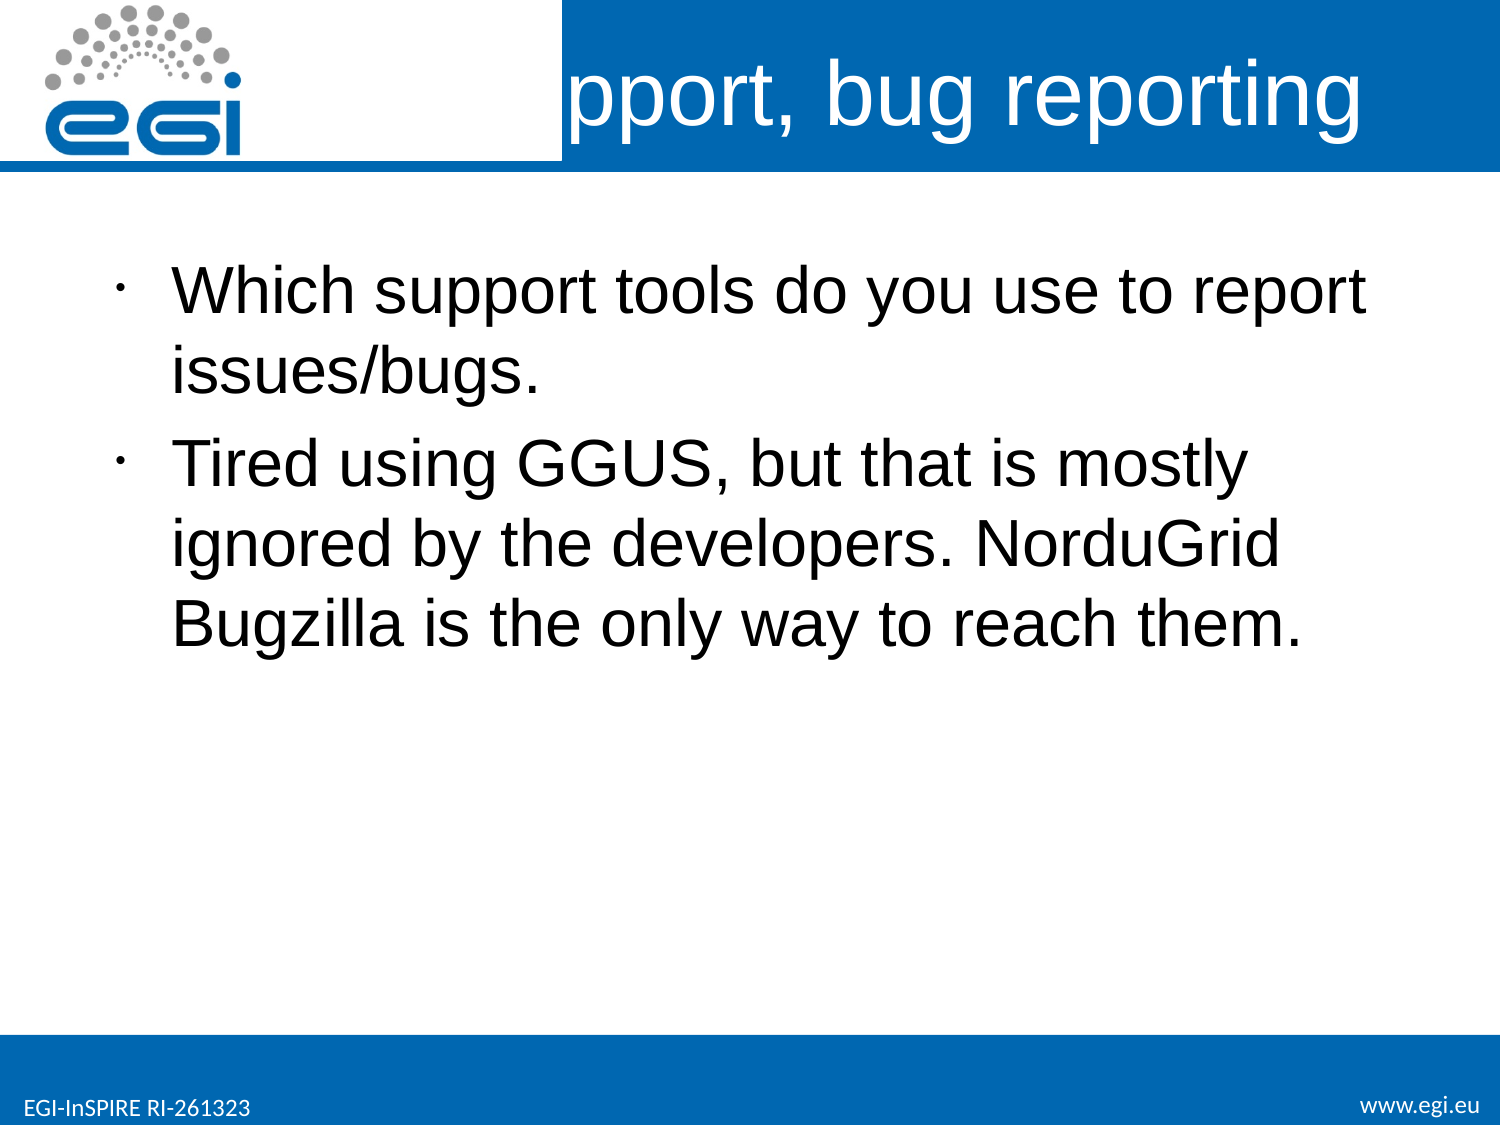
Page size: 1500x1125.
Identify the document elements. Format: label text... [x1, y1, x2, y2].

title Support, bug reporting [348, 19, 1471, 161]
picture [0, 0, 265, 161]
list Which support tools do you use to report issues/bugs. Tired using GGUS, but that is mostly ignored by the developers. NorduGrid Bugzilla is the only way to reach them. [100, 231, 1425, 975]
